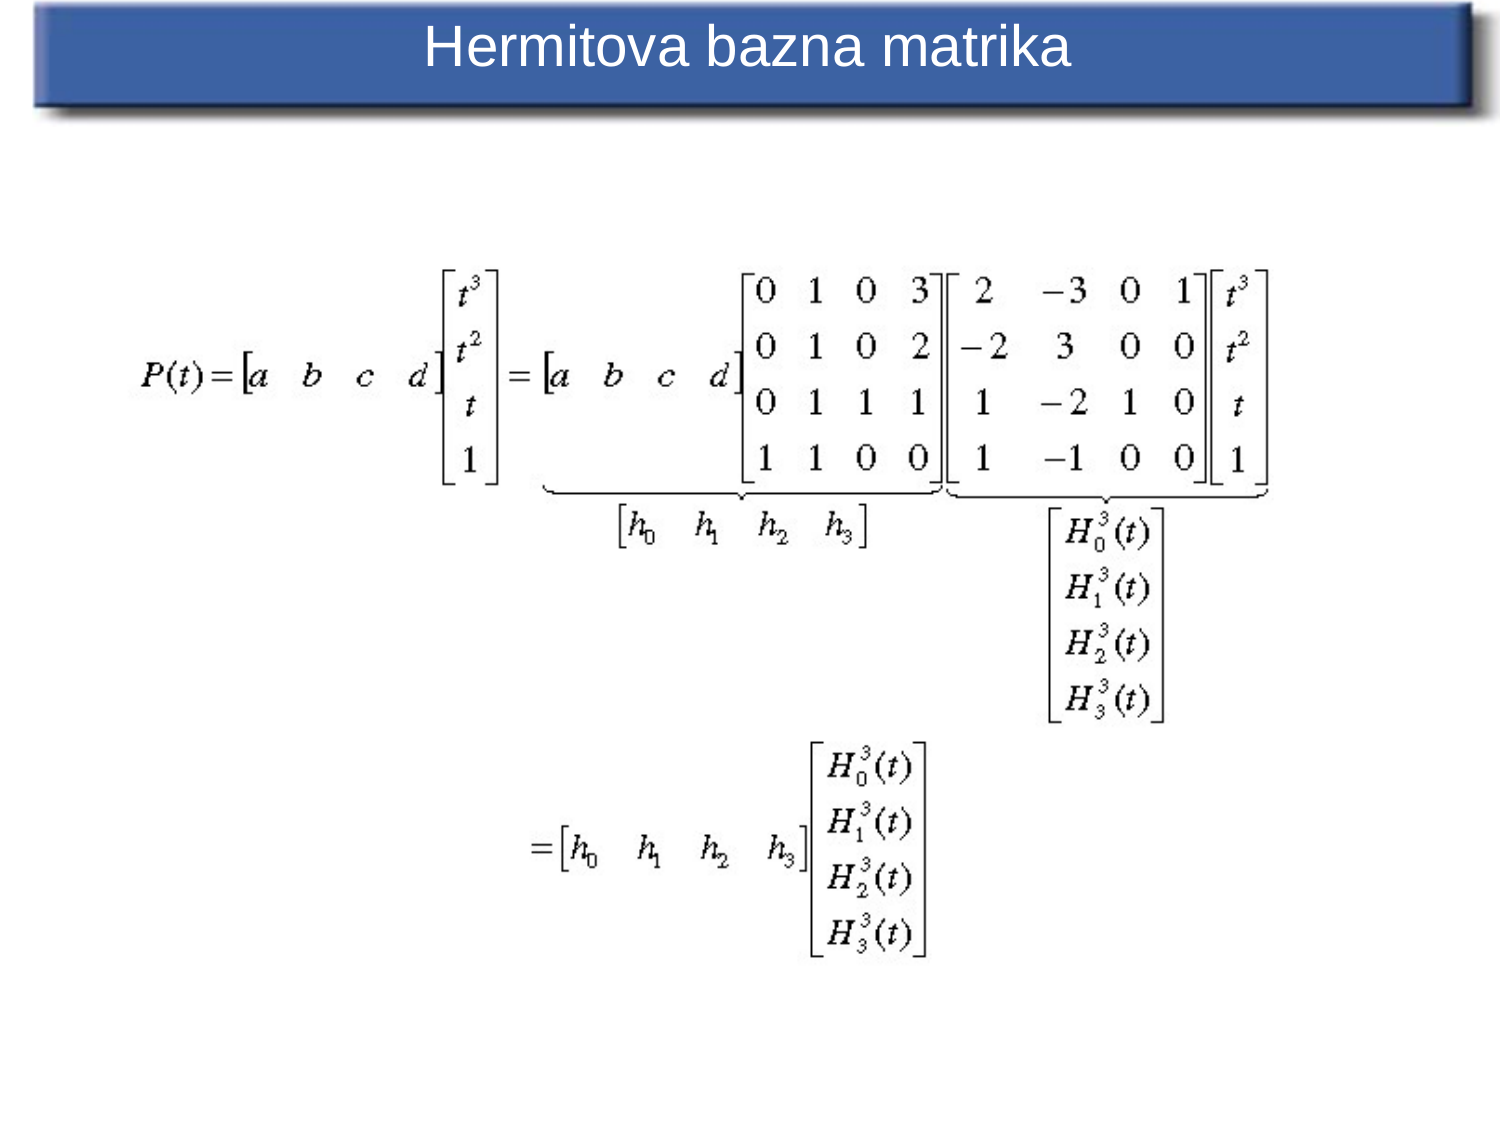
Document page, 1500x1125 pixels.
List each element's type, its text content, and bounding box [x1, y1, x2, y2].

picture [123, 255, 1287, 967]
text_box Hermitova bazna matrika [409, 0, 1088, 86]
picture [32, 0, 1500, 127]
